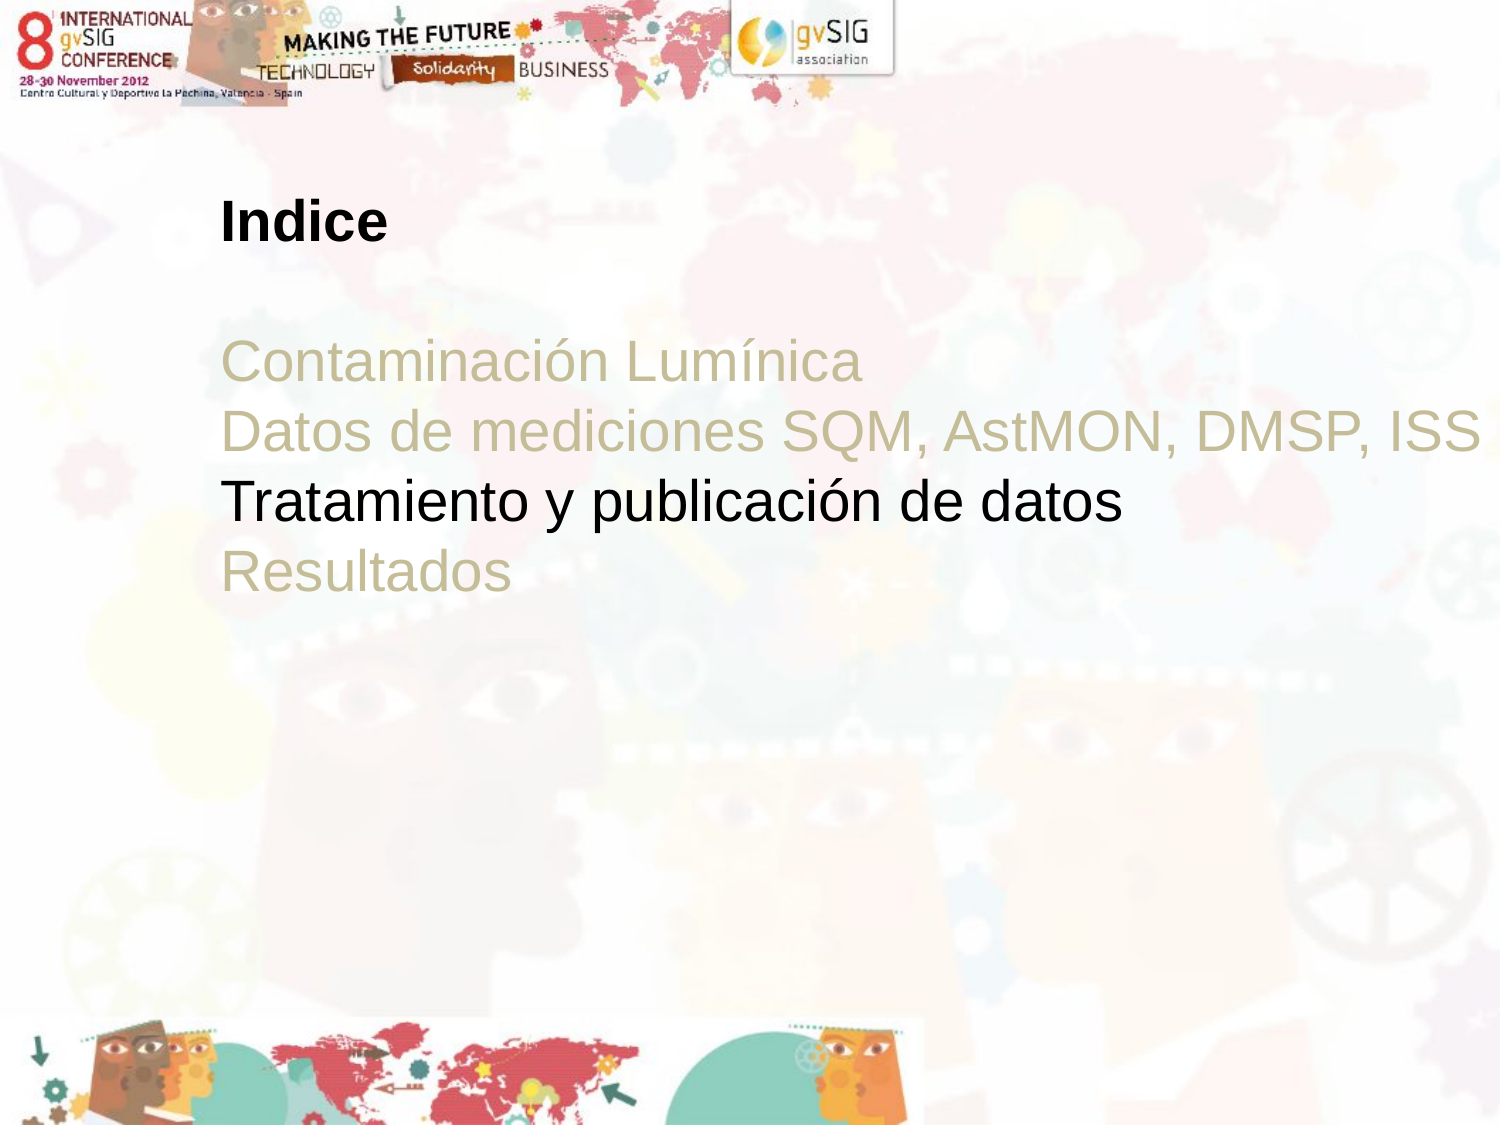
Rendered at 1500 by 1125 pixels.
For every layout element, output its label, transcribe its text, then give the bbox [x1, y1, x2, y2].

picture [0, 0, 1500, 1125]
text_box Indice Contaminación Lumínica Datos de mediciones SQM, AstMON, DMSP, ISS Tratamiento y publicación de datos Resultados [205, 175, 1499, 611]
